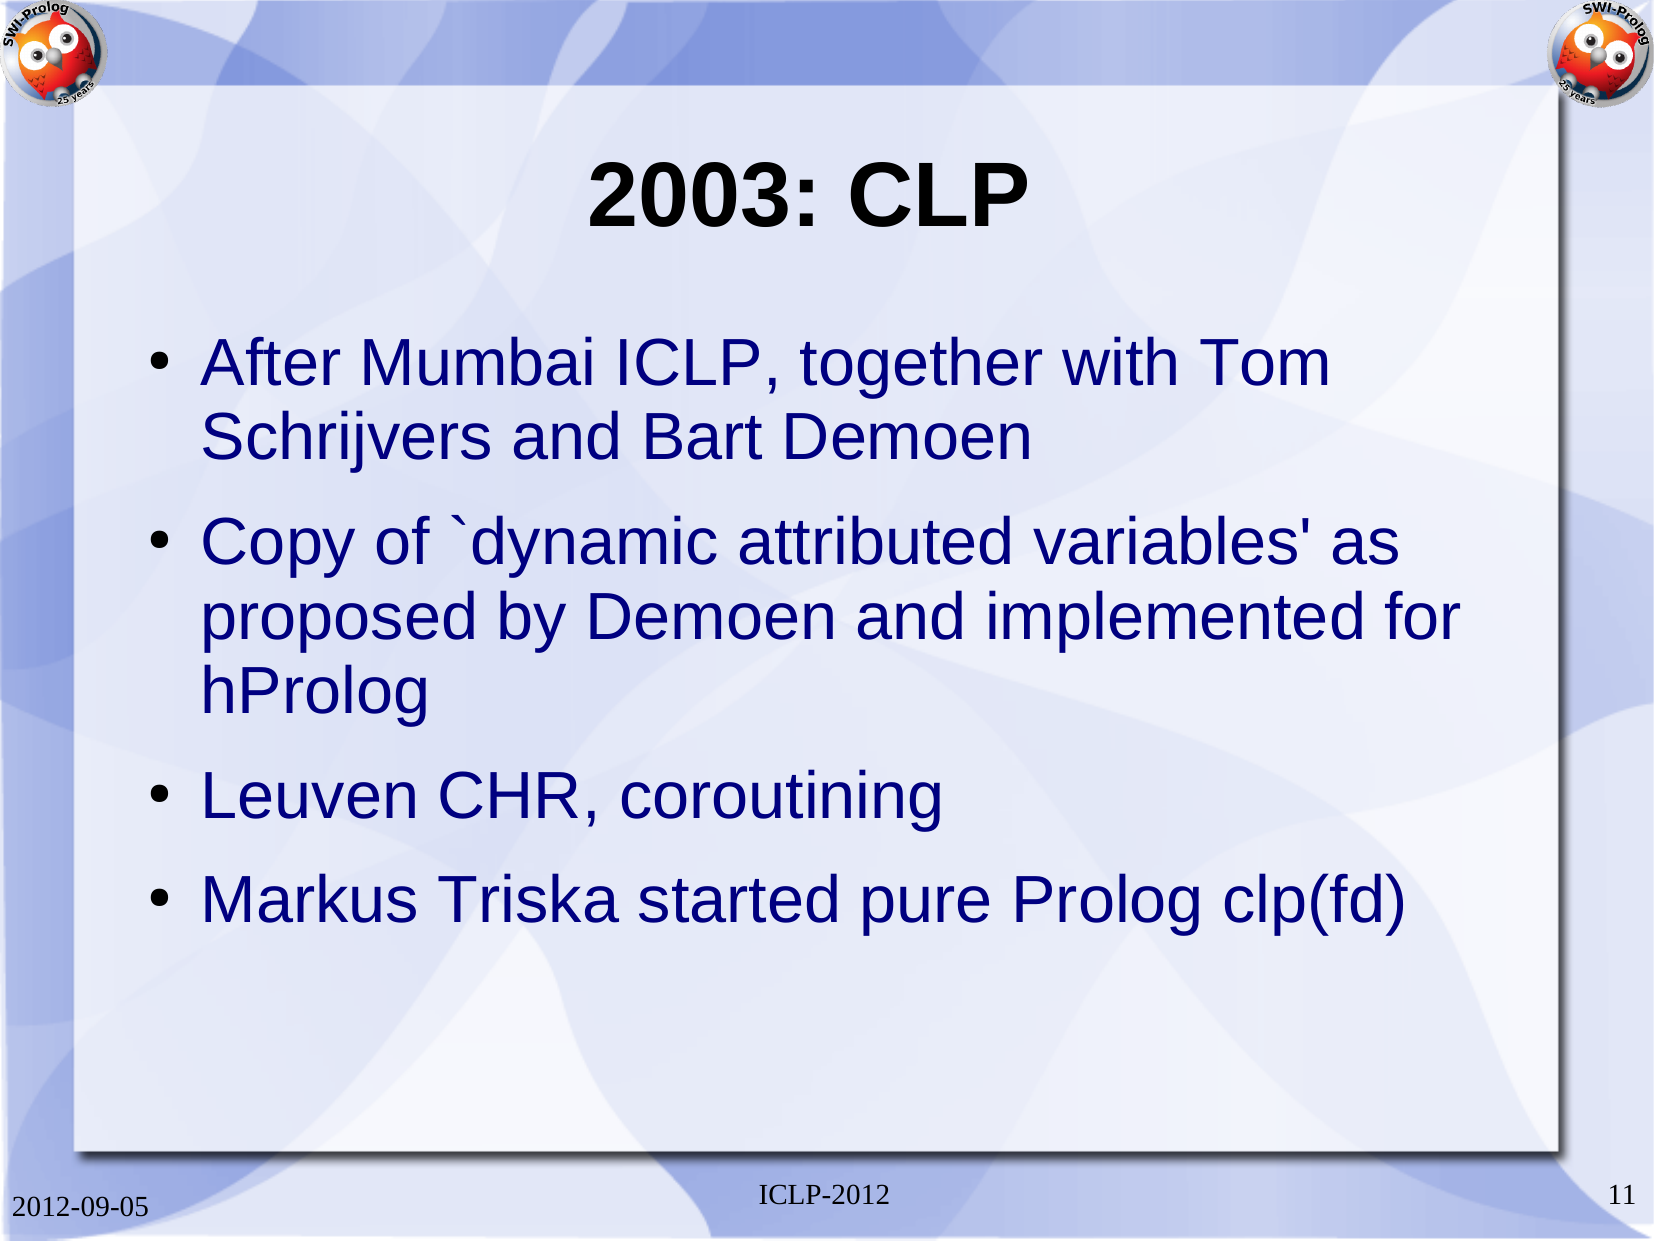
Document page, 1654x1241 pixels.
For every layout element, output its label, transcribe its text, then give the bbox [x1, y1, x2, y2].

list After Mumbai ICLP, together with Tom Schrijvers and Bart Demoen Copy of `dynamic attributed variables' as proposed by Demoen and implemented for hProlog Leuven CHR, coroutining Markus Triska started pure Prolog clp(fd) [129, 324, 1489, 1045]
picture [0, 0, 1654, 1241]
title 2003: CLP [82, 90, 1536, 298]
